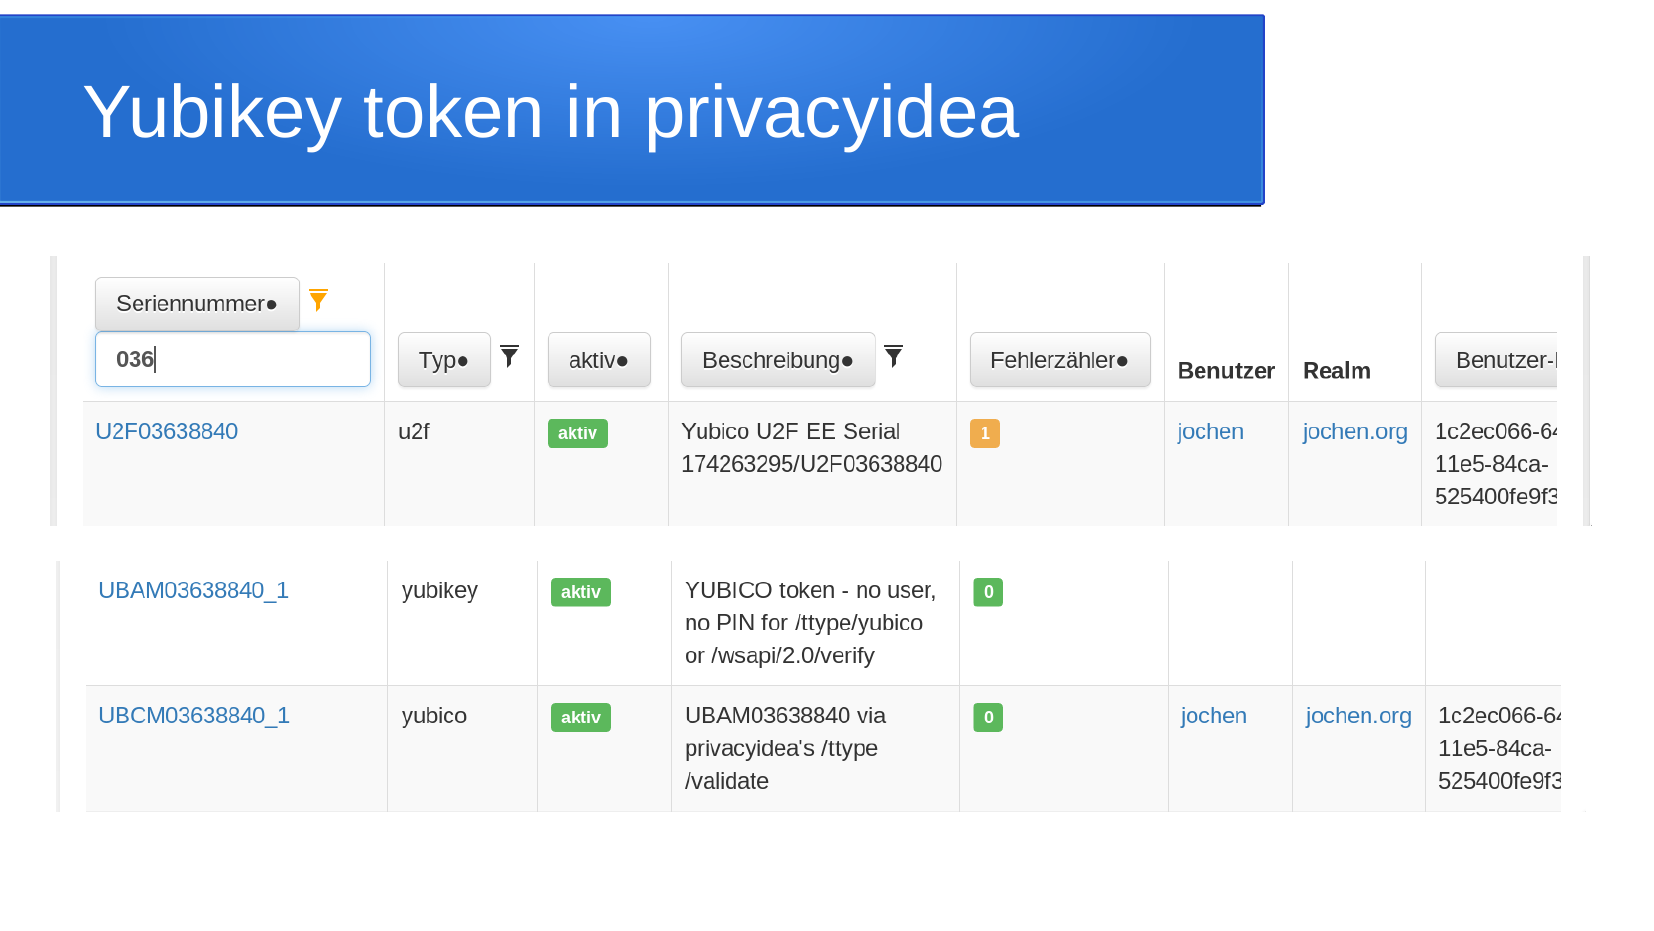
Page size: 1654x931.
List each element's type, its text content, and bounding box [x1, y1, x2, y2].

picture [50, 256, 1592, 526]
picture [56, 561, 1586, 812]
title Yubikey token in privacyidea [82, 35, 1235, 189]
